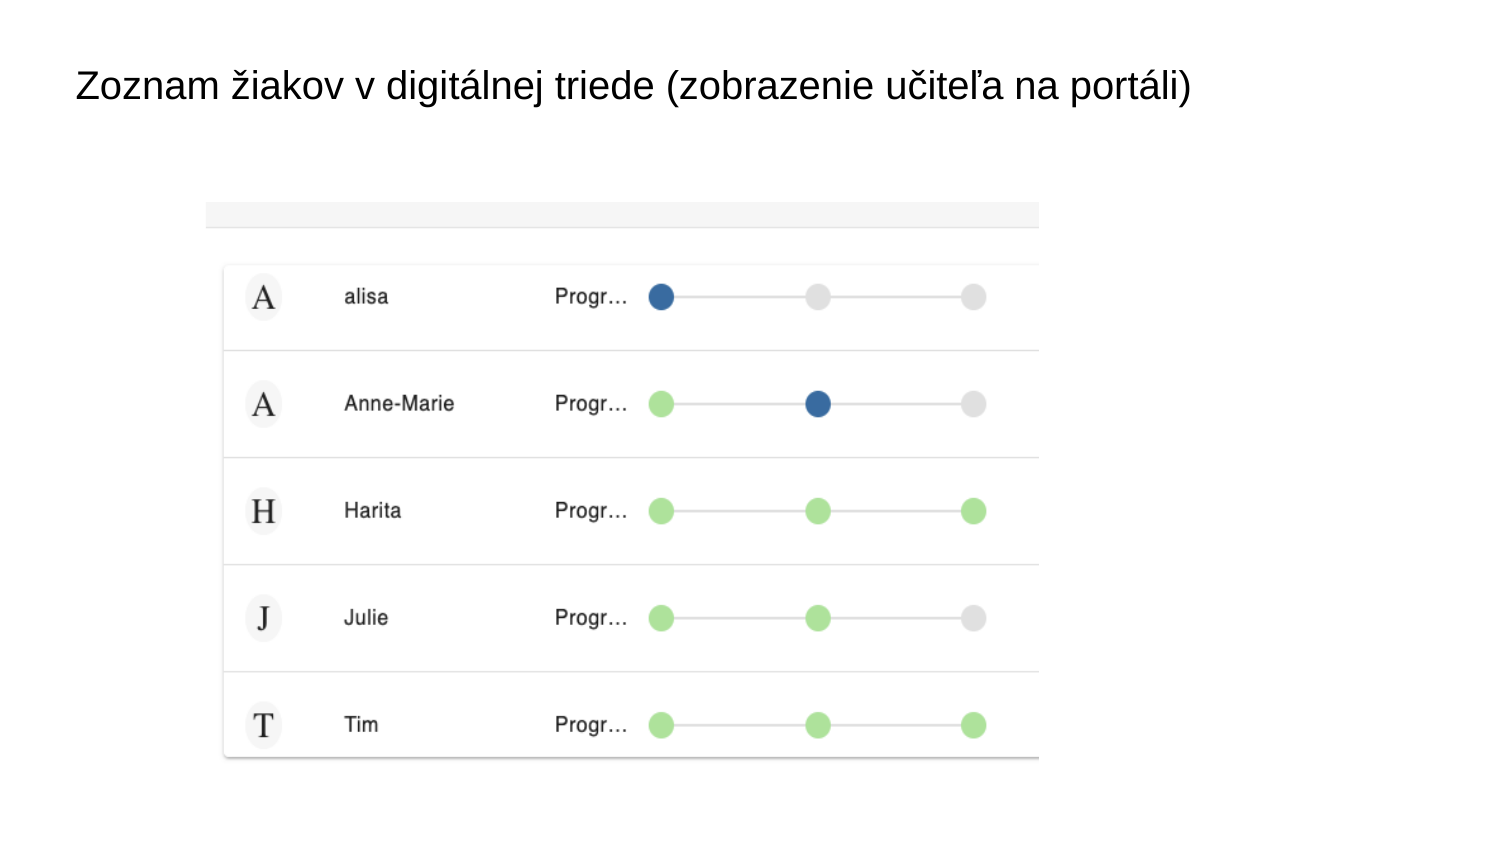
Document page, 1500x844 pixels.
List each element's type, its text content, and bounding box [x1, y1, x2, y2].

picture [205, 202, 1039, 772]
title Zoznam žiakov v digitálnej triede (zobrazenie učiteľa na portáli) [60, 44, 1447, 151]
